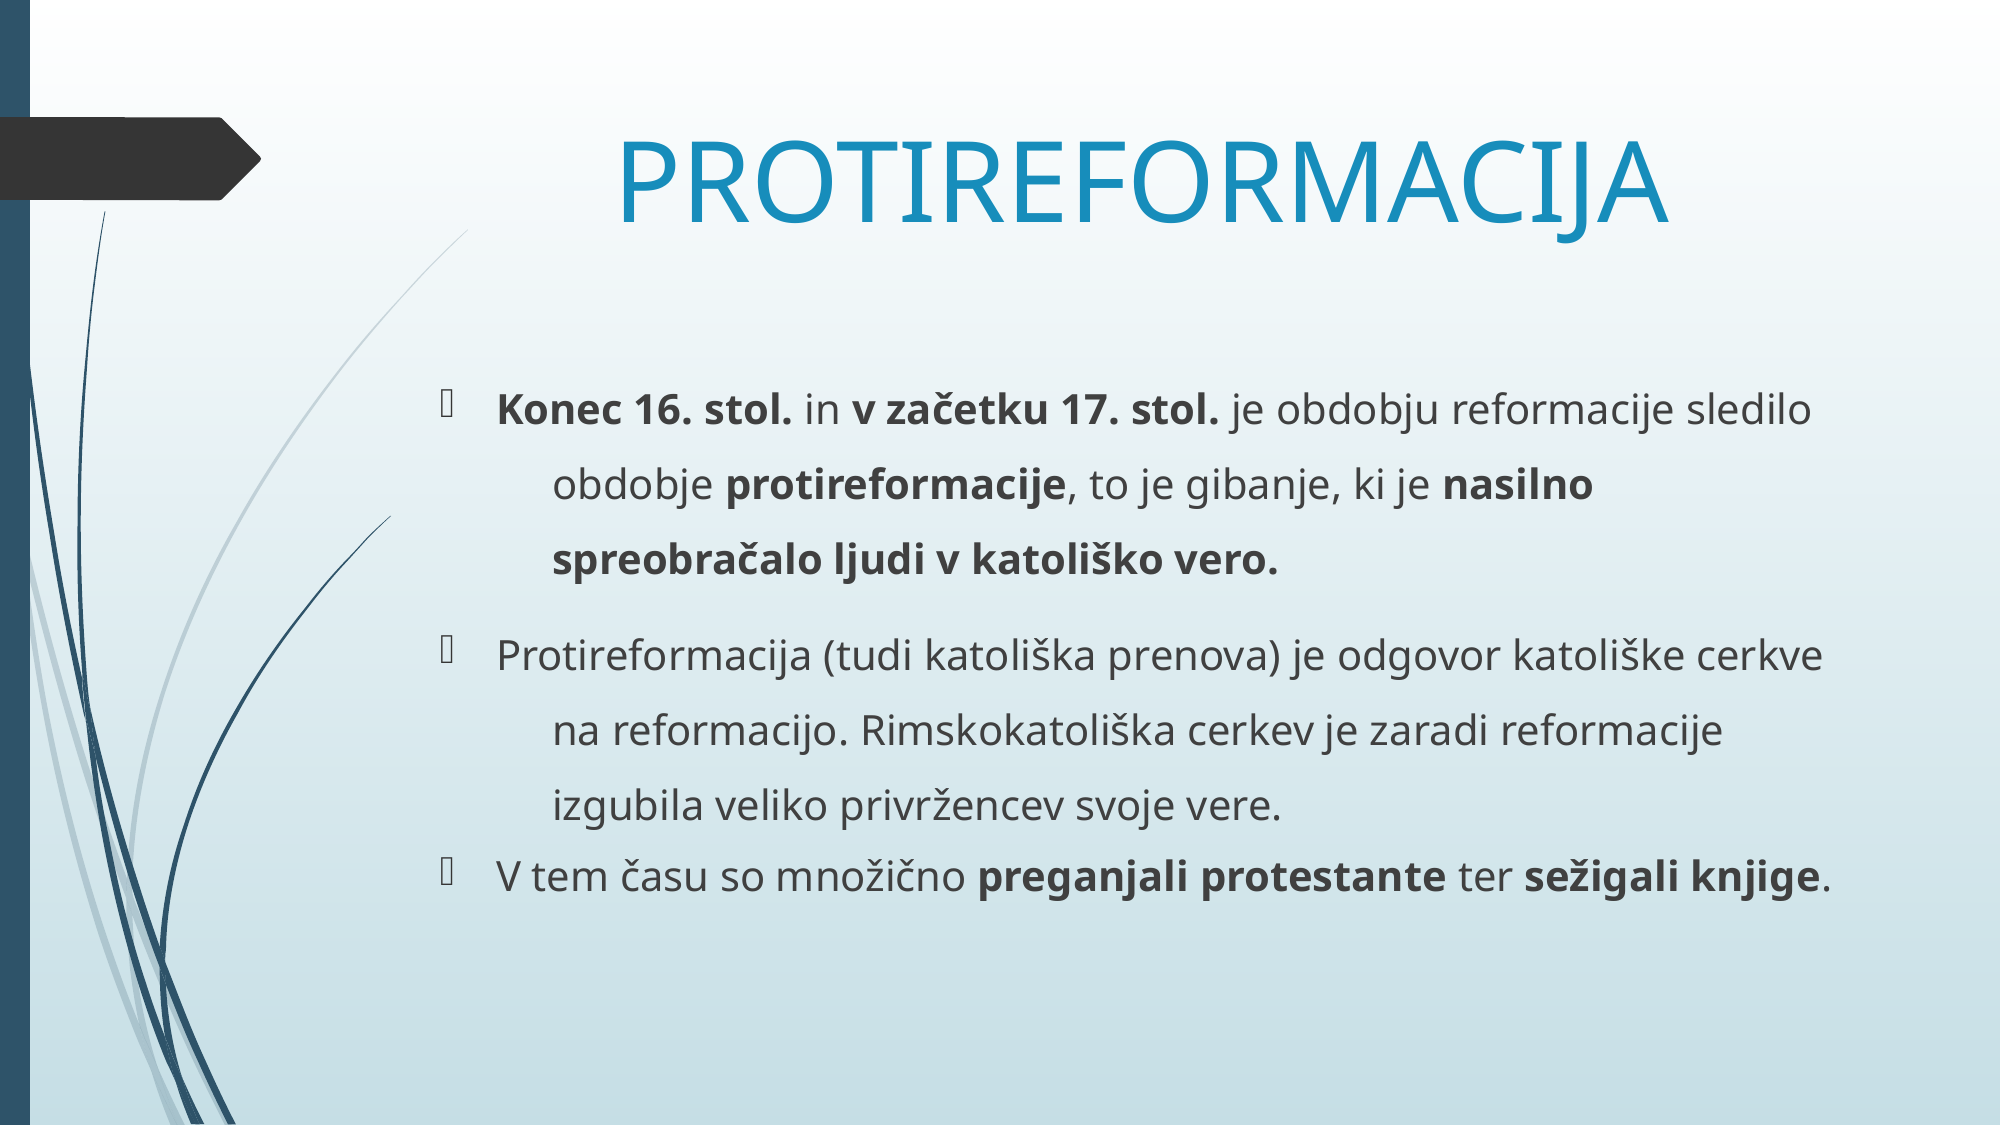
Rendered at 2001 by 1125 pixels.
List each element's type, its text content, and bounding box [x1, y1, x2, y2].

list Konec 16. stol. in v začetku 17. stol. je obdobju reformacije sledilo obdobje protireformacije, to je gibanje, ki je nasilno spreobračalo ljudi v katoliško vero. Protireformacija (tudi katoliška prenova) je odgovor katoliške cerkve na reformacijo. Rimskokatoliška cerkev je zaradi reformacije izgubila veliko privržencev svoje vere. V tem času so množično preganjali protestante ter sežigali knjige. [424, 350, 1888, 970]
title PROTIREFORMACIJA [425, 102, 1888, 313]
